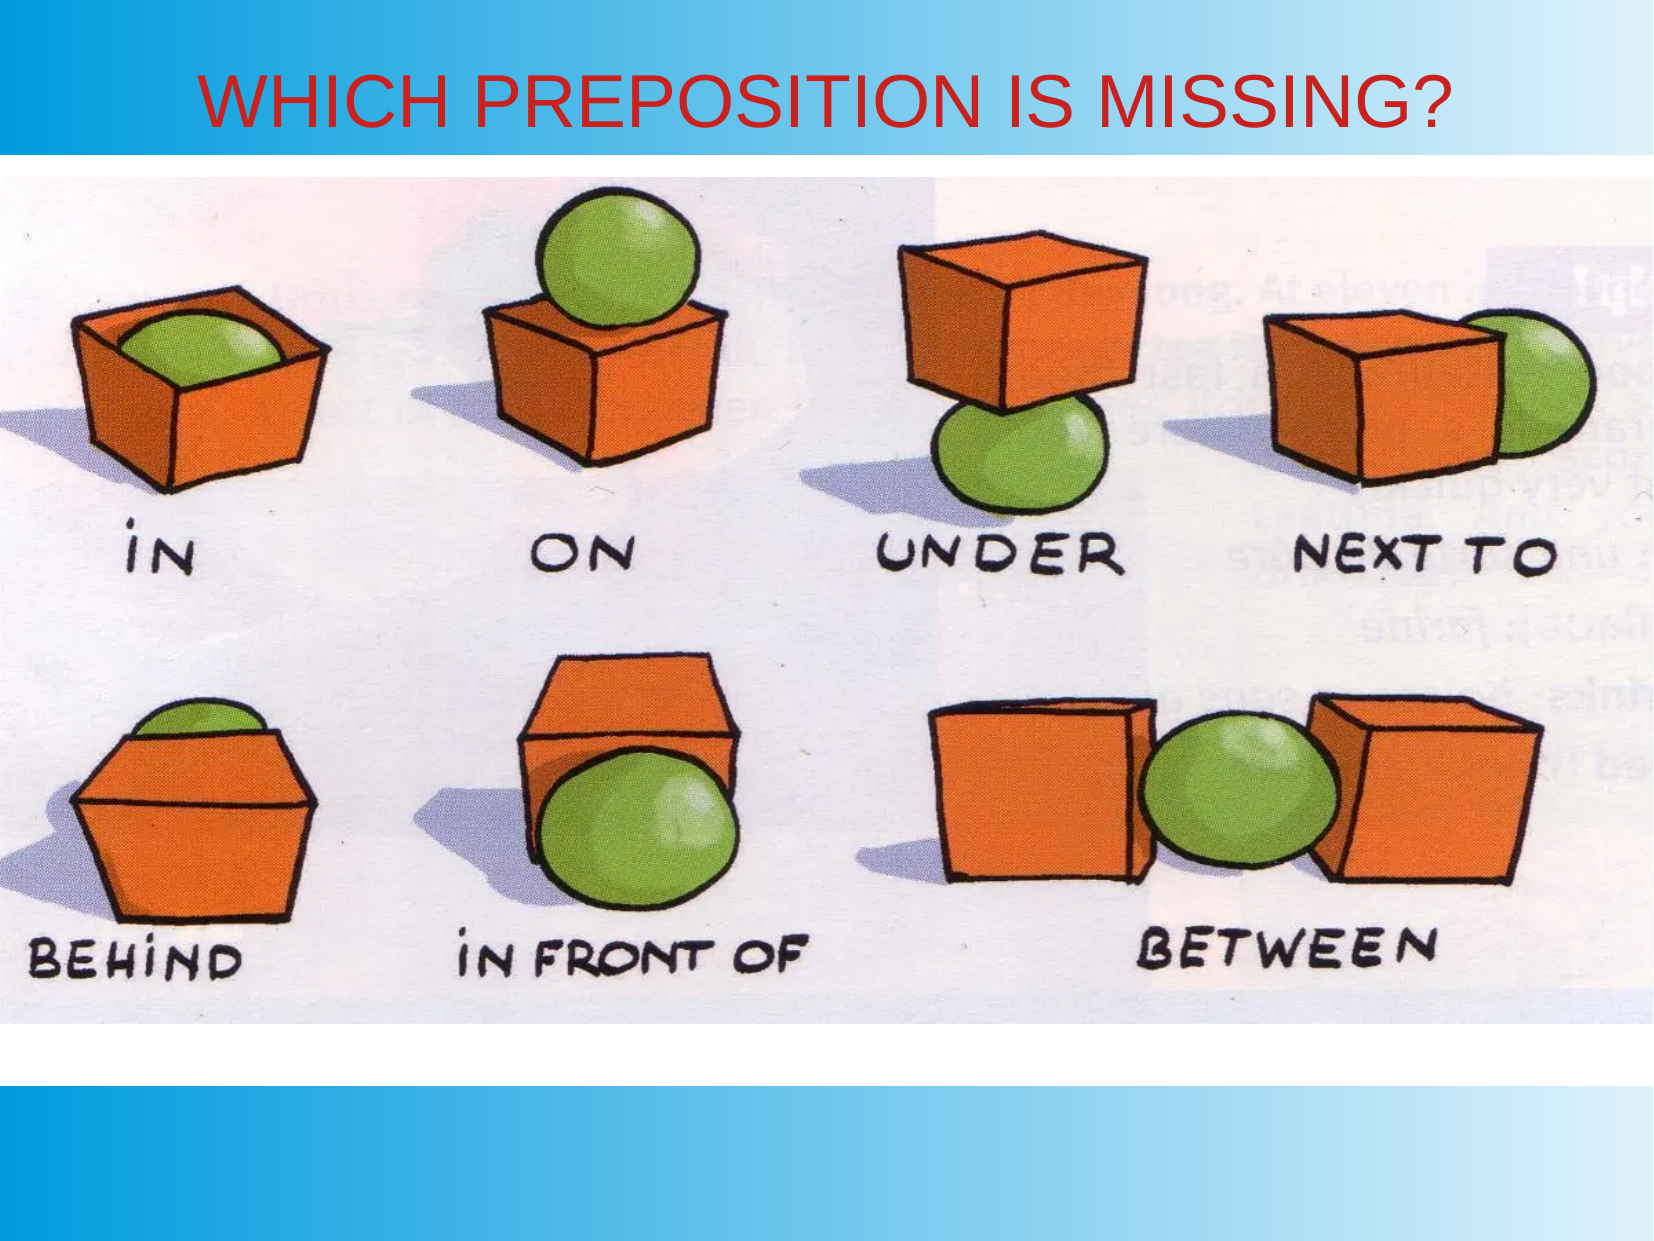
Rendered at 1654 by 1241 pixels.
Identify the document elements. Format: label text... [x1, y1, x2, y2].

picture [0, 177, 1654, 1024]
title WHICH PREPOSITION IS MISSING? [82, 49, 1571, 155]
